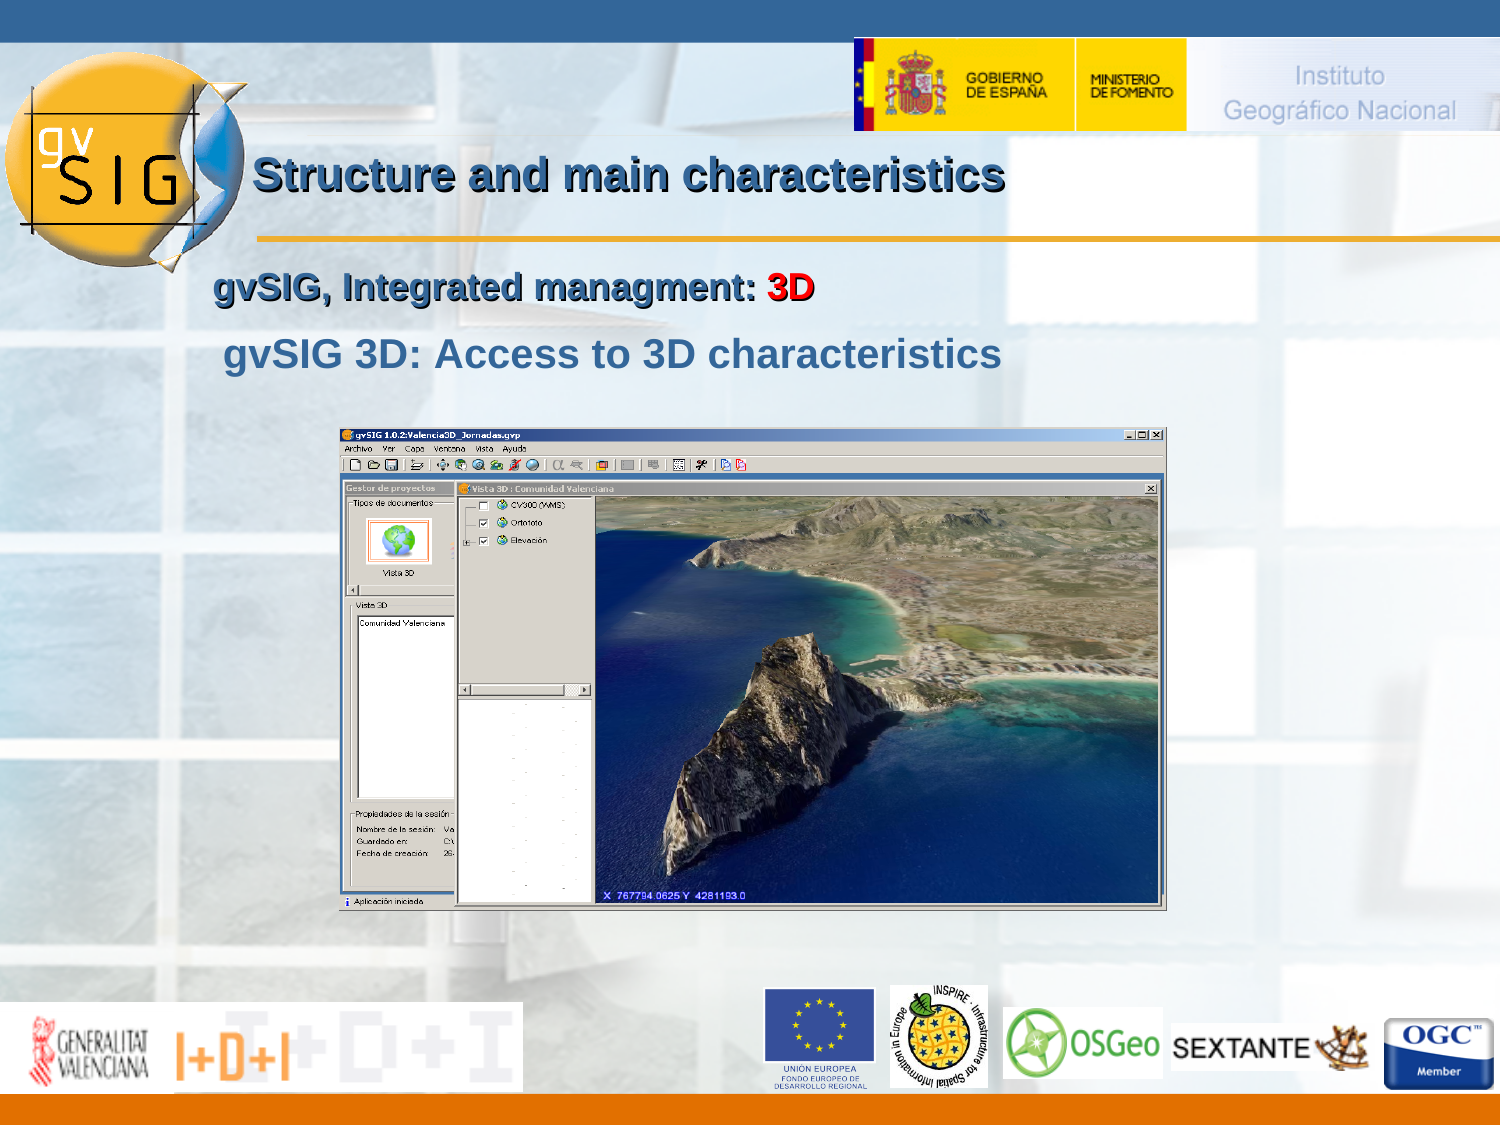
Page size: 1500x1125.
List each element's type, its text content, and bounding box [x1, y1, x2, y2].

text_box gvSIG 3D: Access to 3D characteristics [208, 325, 1500, 399]
picture [0, 49, 250, 276]
picture [0, 1002, 523, 1094]
picture [890, 985, 988, 1088]
picture [1384, 1018, 1494, 1090]
text_box gvSIG, Integrated managment: 3D [197, 260, 1500, 321]
picture [854, 37, 1500, 131]
picture [1003, 1007, 1163, 1079]
text_box Structure and main characteristics [236, 142, 1500, 211]
picture [339, 427, 1167, 911]
picture [1171, 1023, 1375, 1071]
picture [763, 987, 876, 1089]
